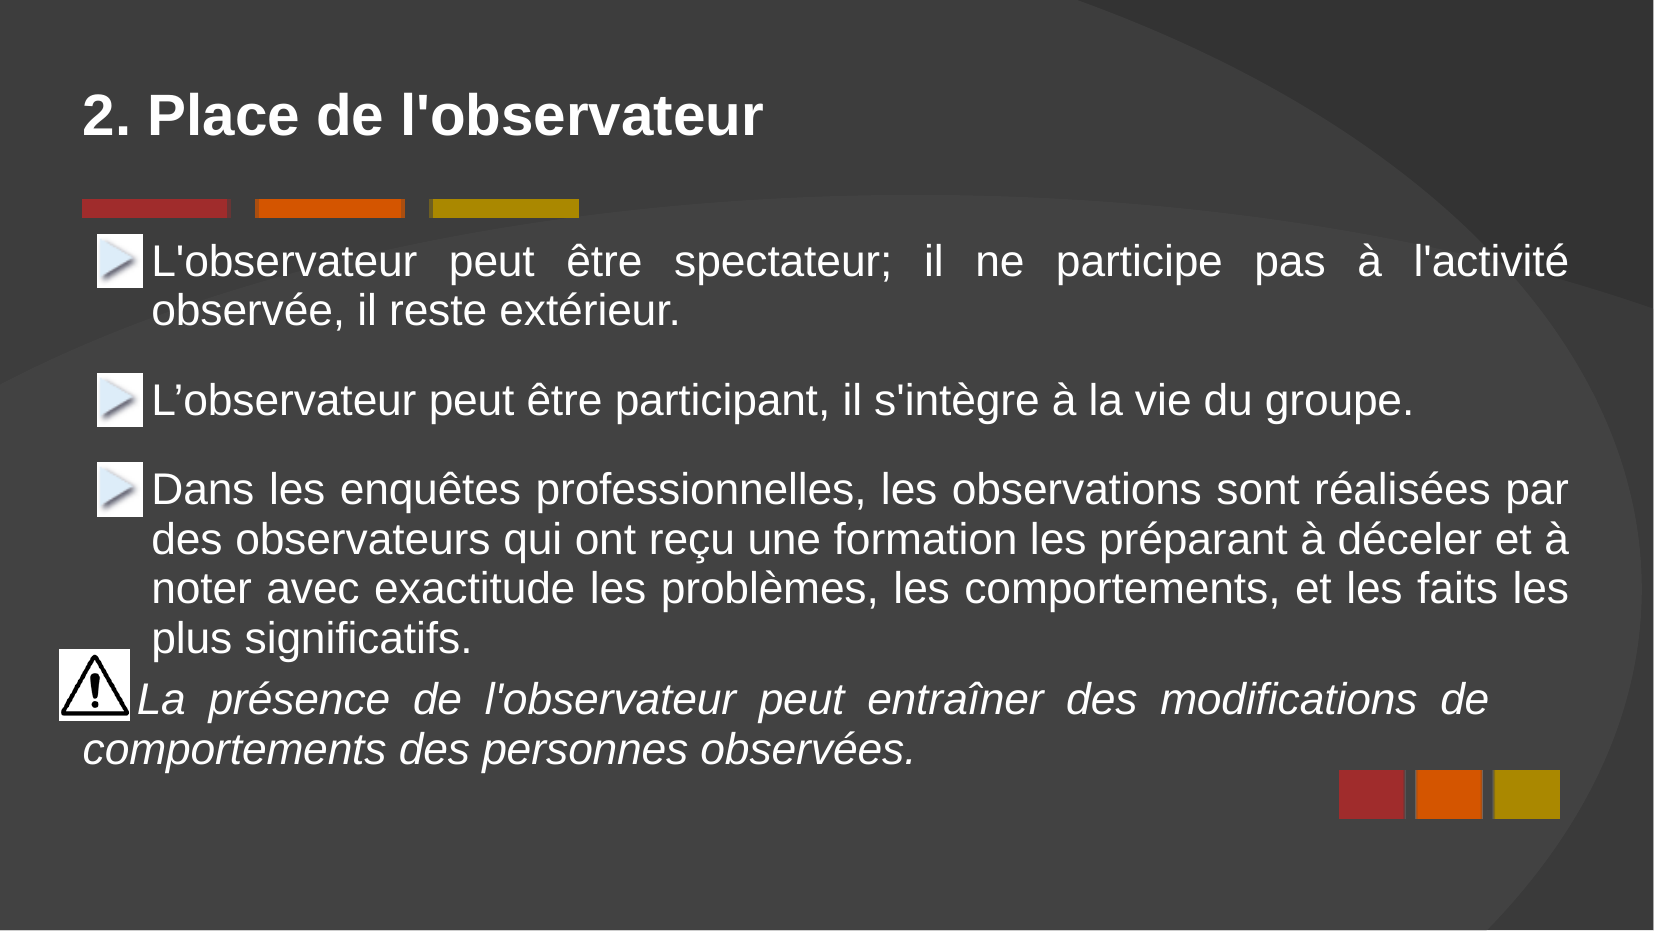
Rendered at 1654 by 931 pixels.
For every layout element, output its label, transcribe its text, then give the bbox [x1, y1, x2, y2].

list L'observateur peut être spectateur; il ne participe pas à l'activité observée, il reste extérieur. L’observateur peut être participant, il s'intègre à la vie du groupe. Dans les enquêtes professionnelles, les observations sont réalisées par des observateurs qui ont reçu une formation les préparant à déceler et à noter avec exactitude les problèmes, les comportements, et les faits les plus significatifs. La présence de l'observateur peut entraîner des modifications de comportements des personnes observées. [82, 236, 1571, 776]
picture [1339, 776, 1560, 819]
picture [59, 649, 130, 721]
picture [82, 199, 579, 218]
title 2. Place de l'observateur [82, 37, 1571, 193]
